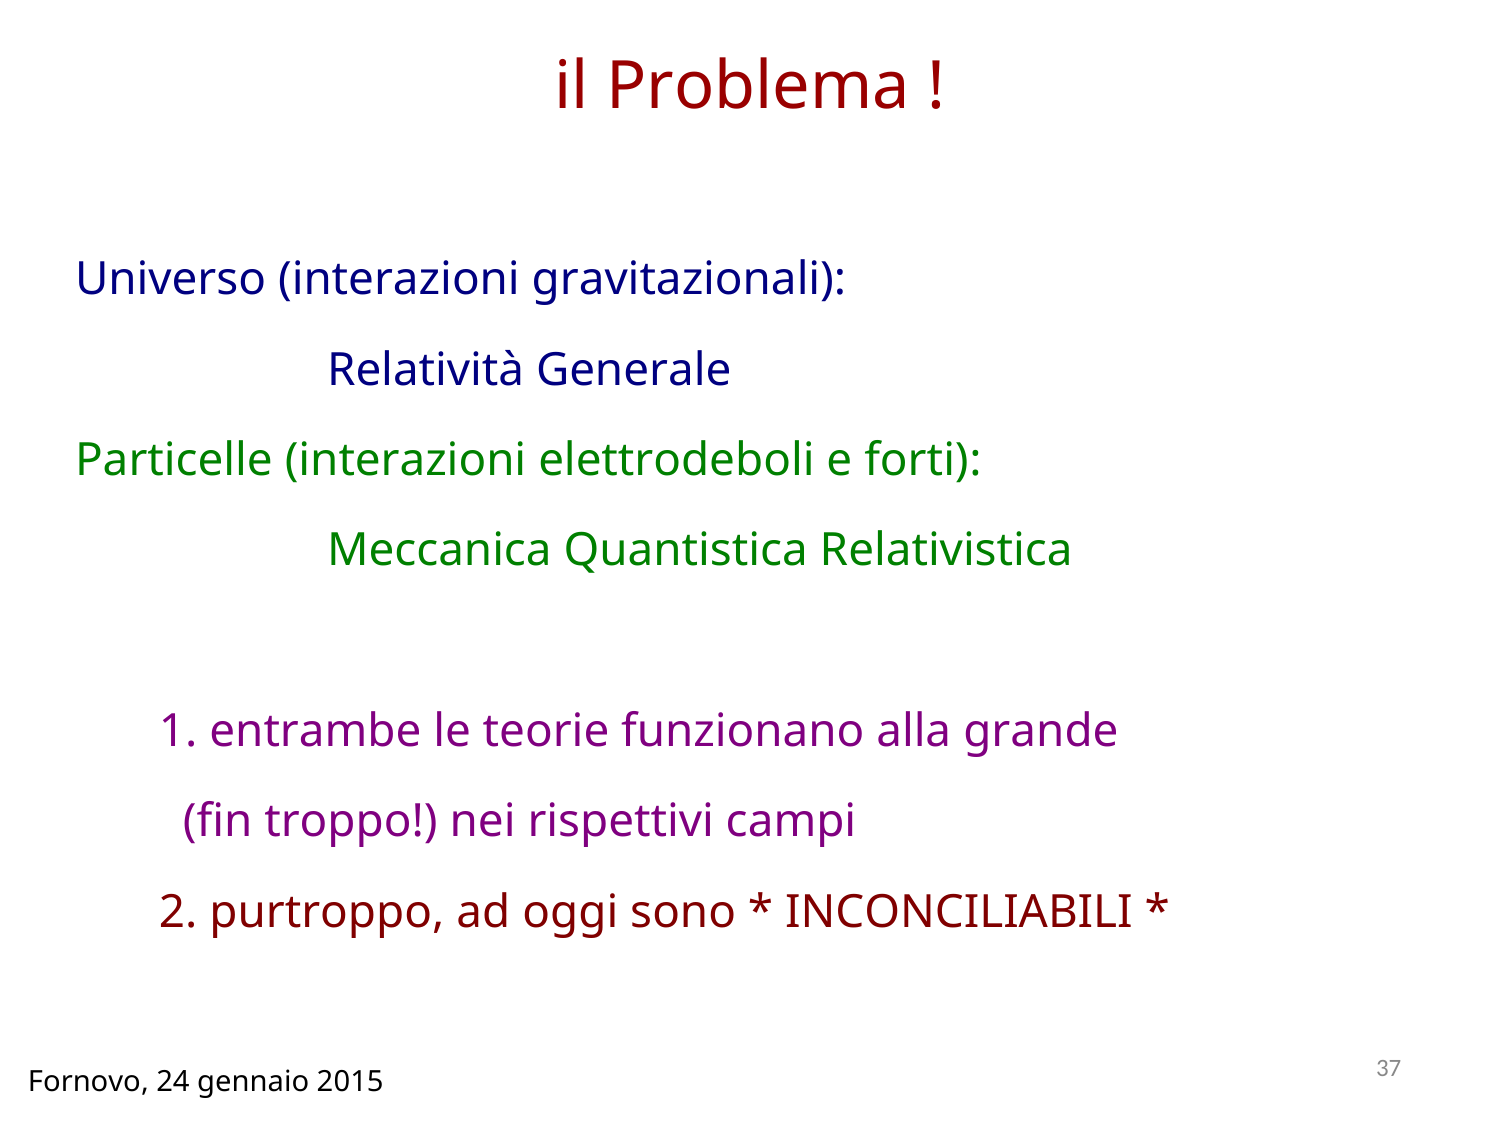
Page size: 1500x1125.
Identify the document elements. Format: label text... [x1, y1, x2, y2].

text_box <numero> [1074, 1042, 1417, 1095]
text_box il Problema ! [112, 4, 1388, 148]
text_box Universo (interazioni gravitazionali):‏ Relatività Generale Particelle (interazioni elettrodeboli e forti)‏: Meccanica Quantistica Relativistica 1. entrambe le teorie funzionano alla grande (fin troppo!) nei rispettivi campi 2. purtroppo, ad oggi sono * INCONCILIABILI * [75, 189, 1388, 978]
